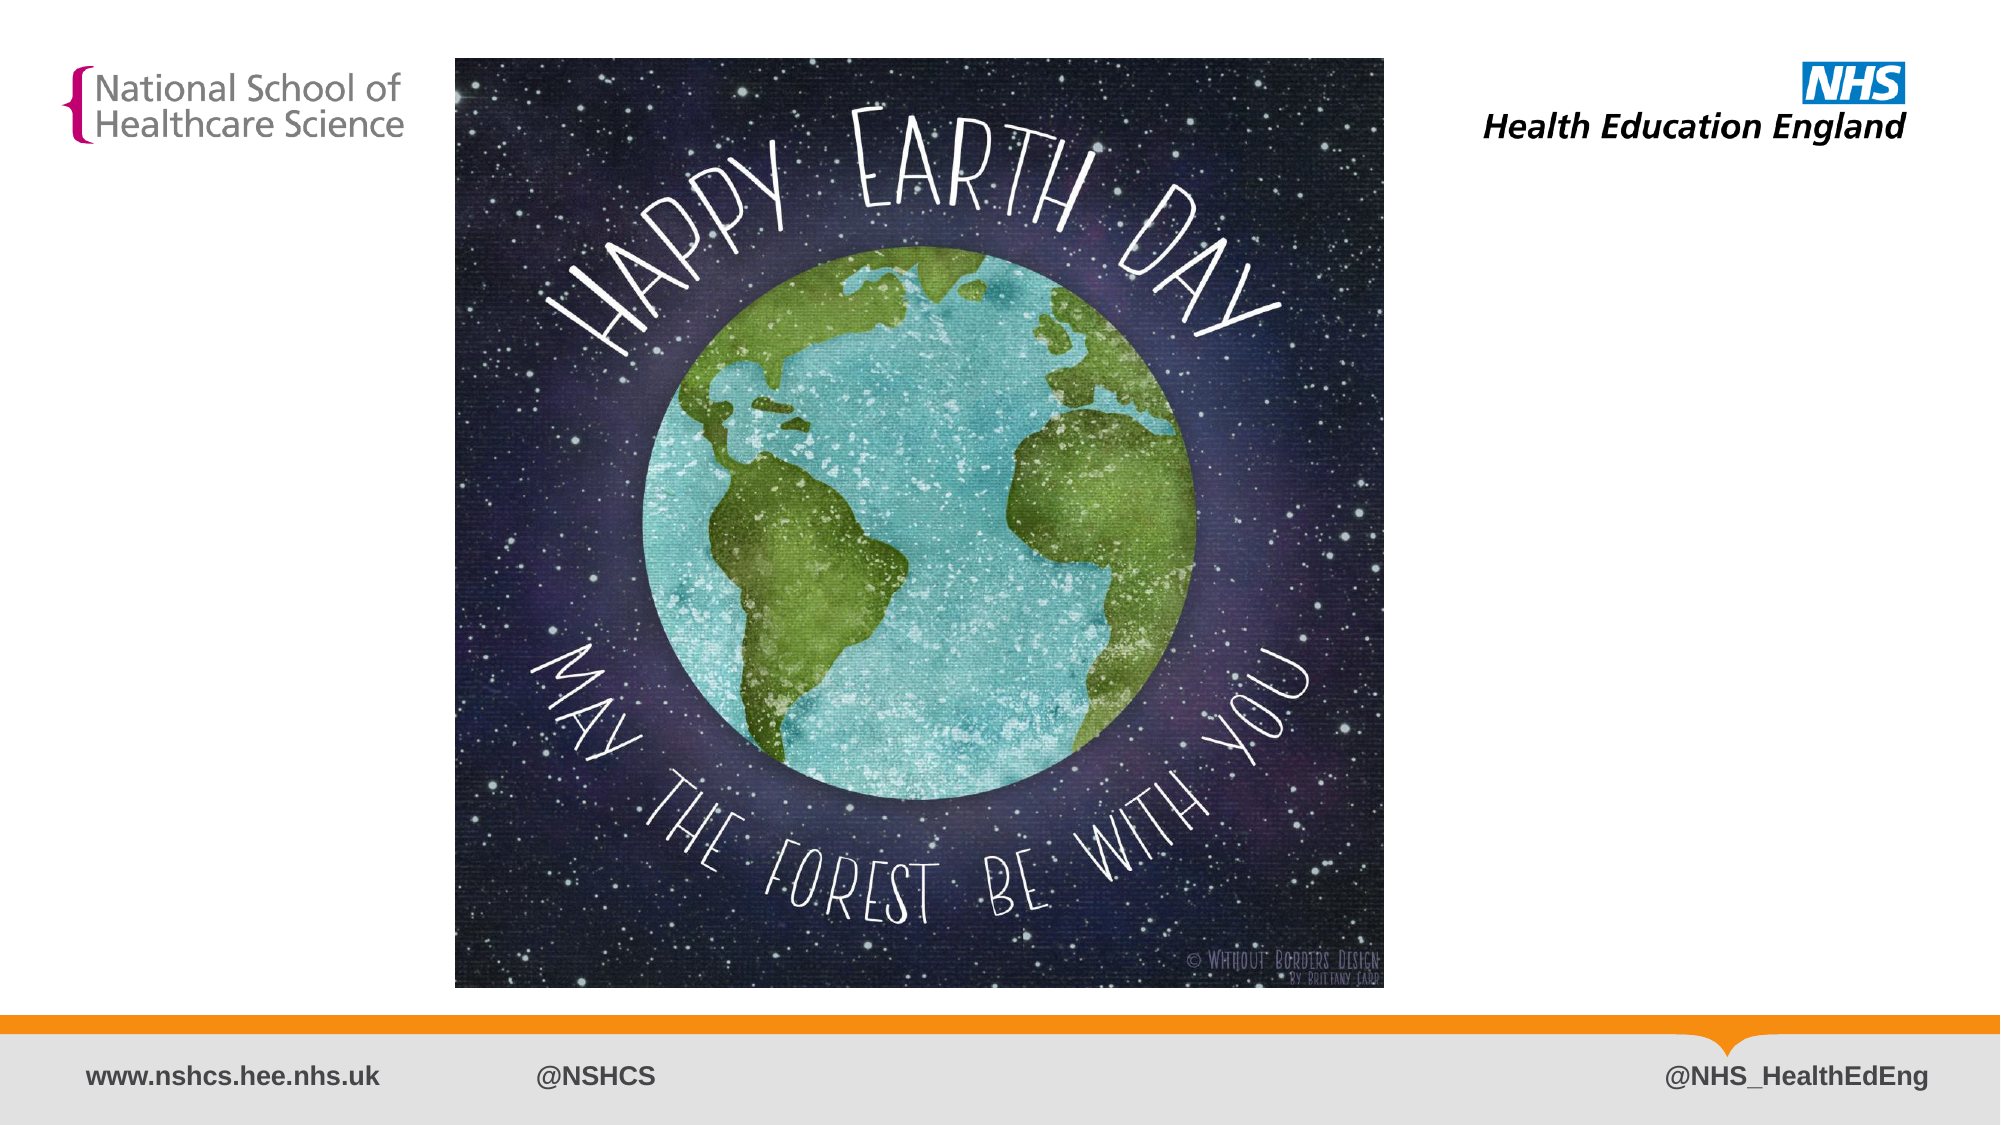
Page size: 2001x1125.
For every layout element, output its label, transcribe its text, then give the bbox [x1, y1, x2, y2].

text_box @NHS_HealthEdEng [1662, 1059, 1934, 1094]
text_box www.nshcs.hee.nhs.uk [83, 1059, 385, 1094]
picture [455, 58, 1384, 988]
text_box @NSHCS [533, 1059, 659, 1094]
